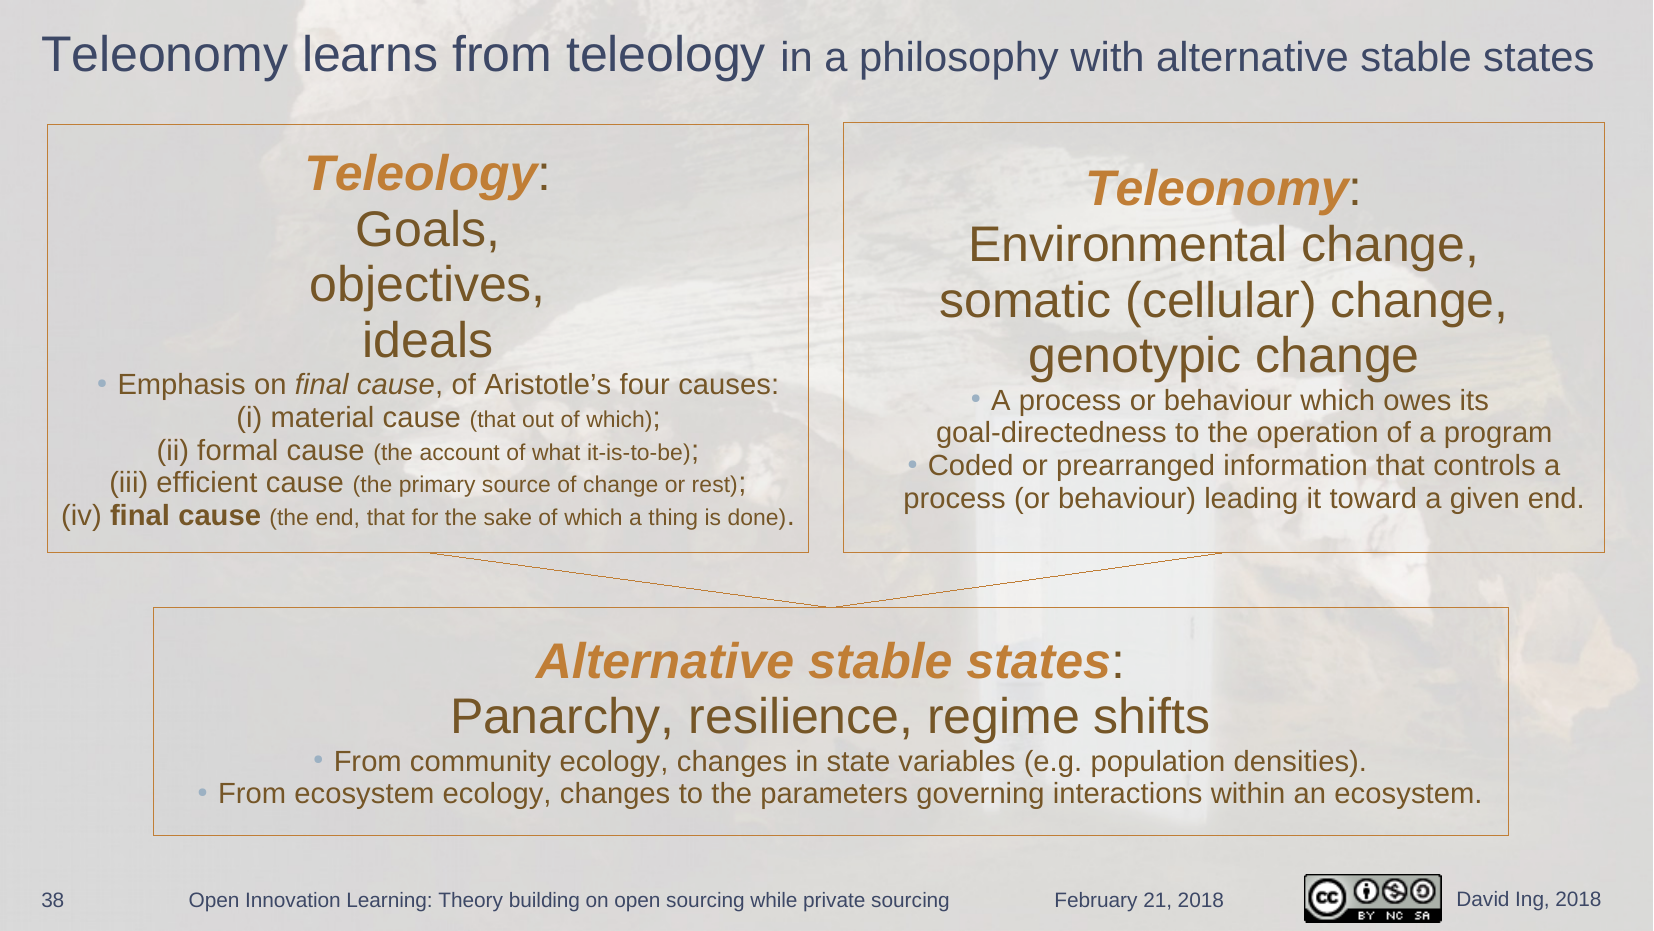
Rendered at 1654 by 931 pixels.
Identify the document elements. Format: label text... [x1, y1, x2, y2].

title Teleonomy learns from teleology in a philosophy with alternative stable states [41, 30, 1613, 126]
text_box Teleology: Goals, objectives, ideals Emphasis on final cause, of Aristotle’s four causes: (i) material cause (that out of which); (ii) formal cause (the account of what it-is-to-be); (iii) efficient cause (the primary source of change or rest); (iv) final cause (the end, that for the sake of which a thing is done). [47, 124, 809, 553]
picture [1304, 874, 1442, 923]
table_cell 4. [0, 0, 1653, 931]
text_box Alternative stable states: Panarchy, resilience, regime shifts From community ecology, changes in state variables (e.g. population densities). From ecosystem ecology, changes to the parameters governing interactions within an ecosystem. [153, 607, 1509, 836]
text_box Teleonomy: Environmental change, somatic (cellular) change, genotypic change A process or behaviour which owes its goal-directedness to the operation of a program Coded or prearranged information that controls a process (or behaviour) leading it toward a given end. [843, 122, 1605, 553]
